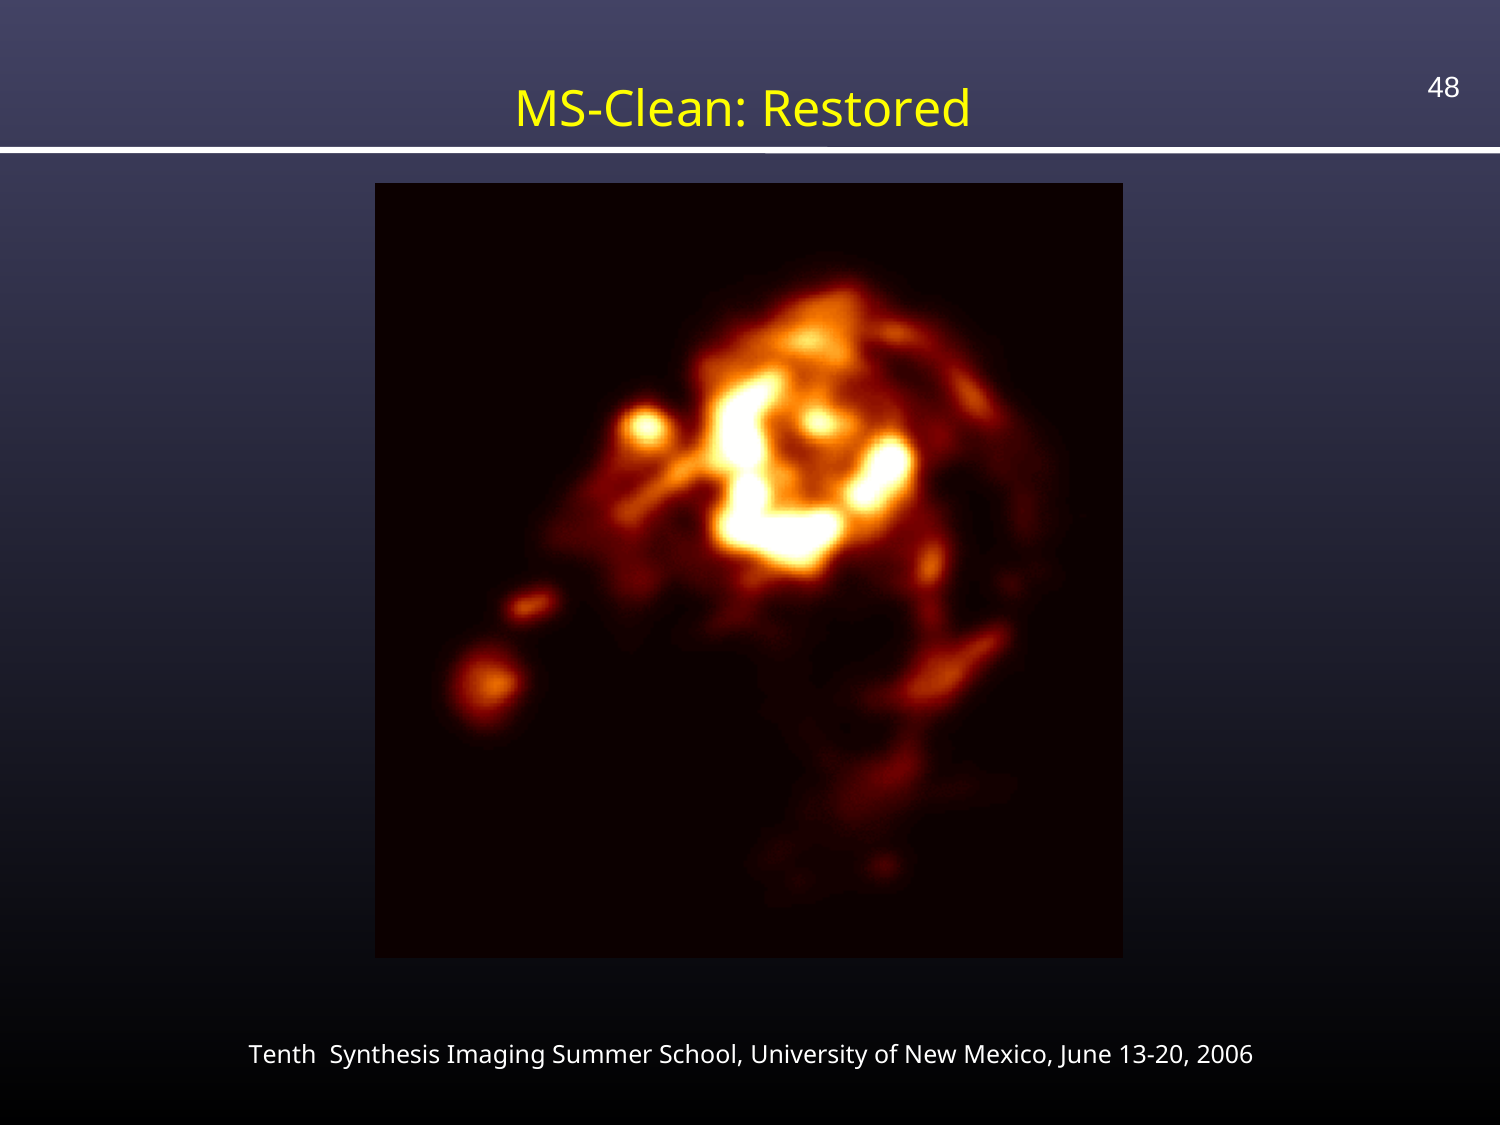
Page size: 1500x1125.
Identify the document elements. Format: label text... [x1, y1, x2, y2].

picture [375, 183, 1123, 959]
title MS-Clean: Restored [112, 62, 1375, 151]
